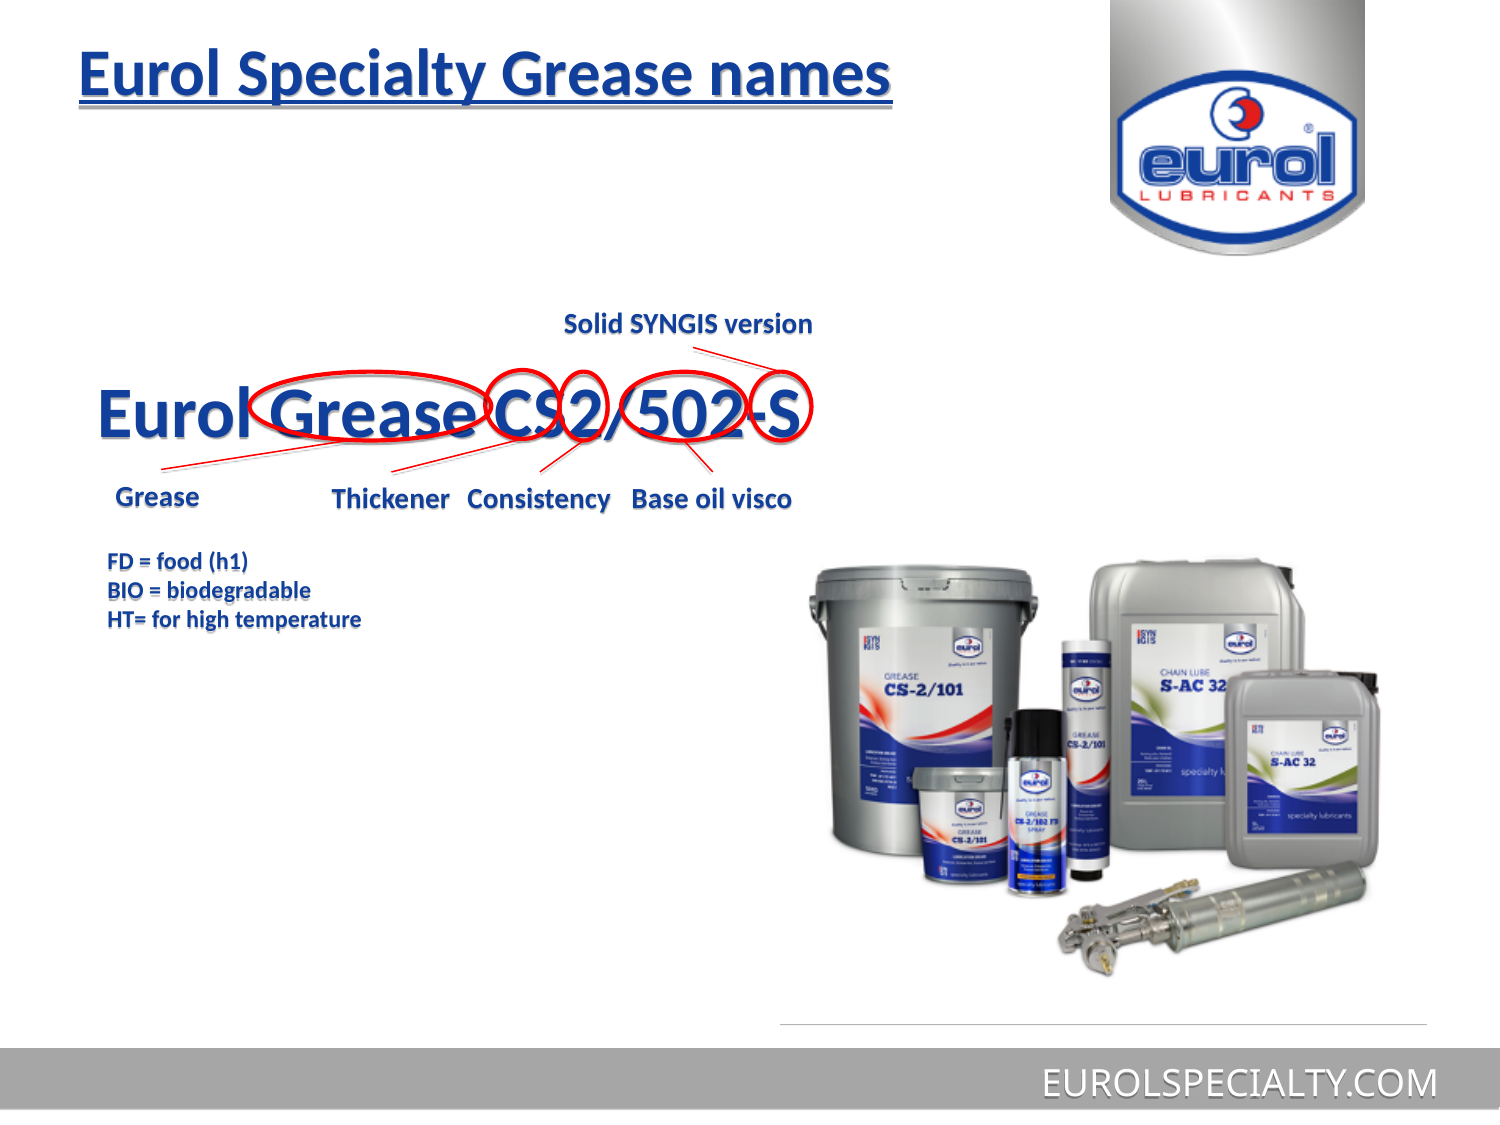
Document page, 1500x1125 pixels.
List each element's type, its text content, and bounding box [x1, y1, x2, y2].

text_box Eurol Grease CS2/502-S [253, 378, 484, 438]
text_box Base oil visco [616, 471, 810, 523]
text_box Eurol Grease CS2/502-S [456, 424, 576, 461]
text_box Grease [100, 469, 222, 520]
text_box Eurol Grease CS2/502-S [491, 376, 557, 436]
text_box Consistency [452, 471, 616, 523]
text_box Eurol Grease CS2/502-S [624, 378, 743, 438]
picture [780, 519, 1429, 1024]
text_box Eurol Grease CS2/502-S [753, 378, 808, 438]
text_box Eurol Grease CS2/502-S [562, 378, 605, 438]
text_box Eurol Grease CS2/502-S [252, 423, 506, 461]
text_box FD = food (h1) BIO = biodegradable HT= for high temperature [92, 537, 382, 641]
text_box Eurol Grease CS2/502-S [691, 357, 826, 461]
text_box Thickener [316, 471, 452, 523]
text_box Eurol Specialty Grease names [64, 21, 1128, 116]
text_box Solid SYNGIS version [548, 296, 838, 348]
text_box Eurol Grease CS2/502-S [82, 357, 766, 461]
